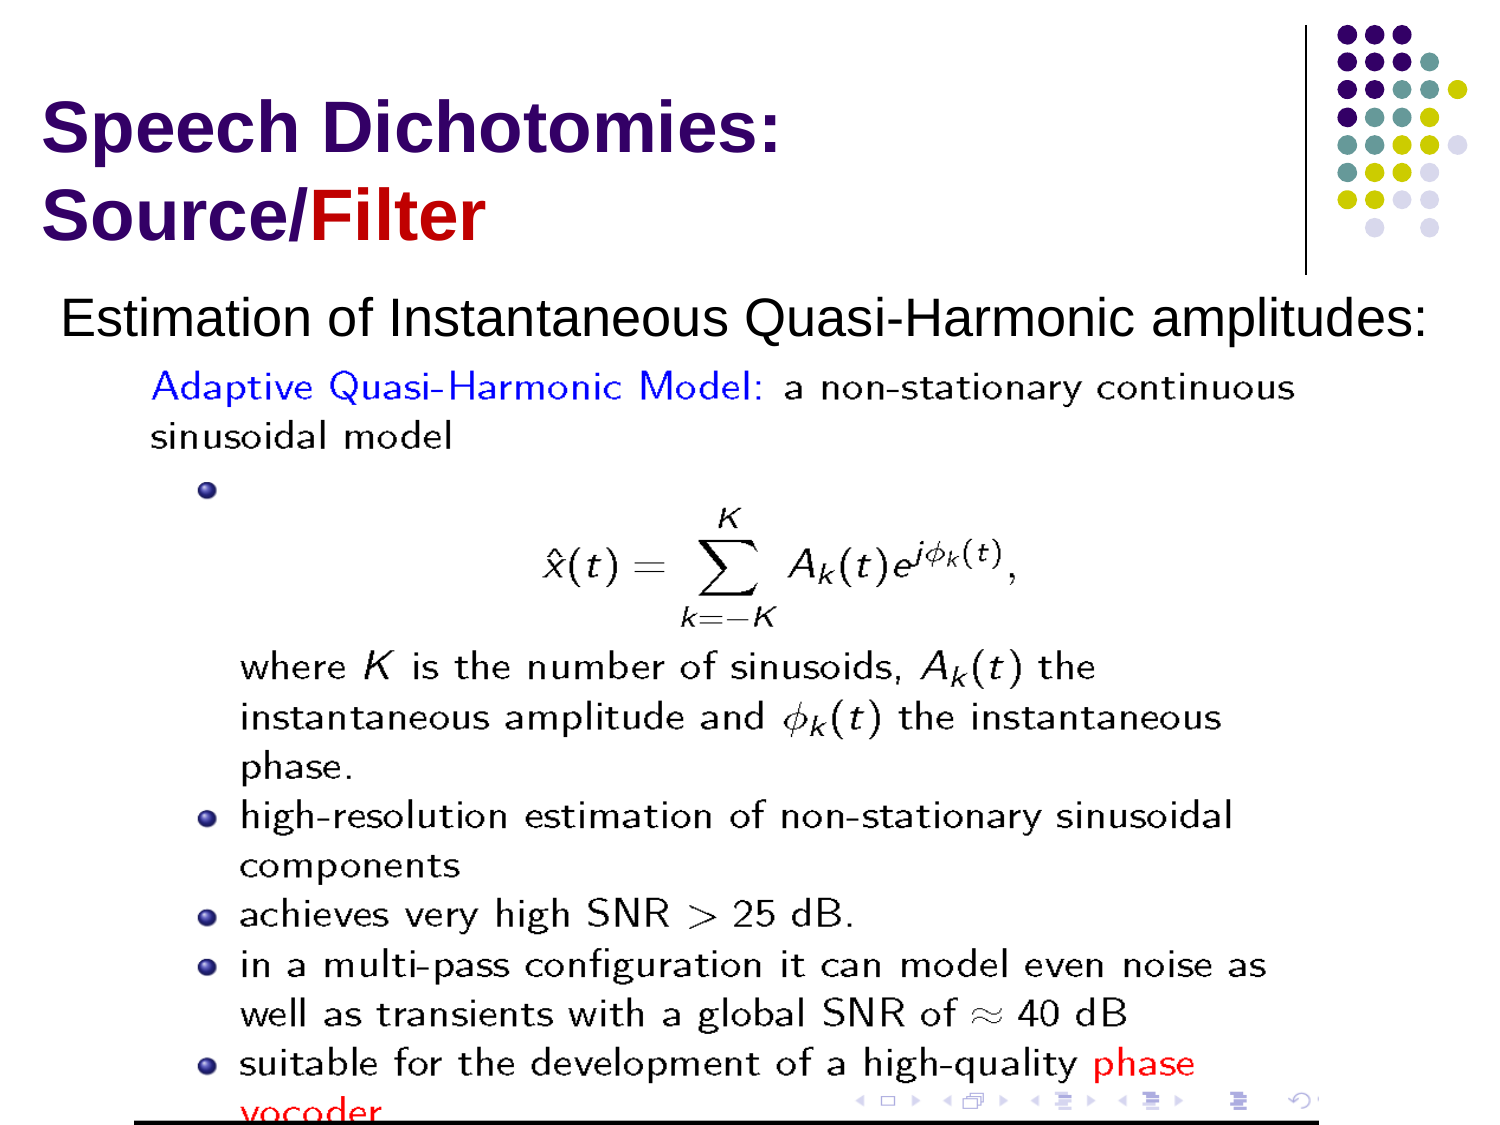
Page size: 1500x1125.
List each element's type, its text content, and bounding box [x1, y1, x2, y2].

text_box Speech Dichotomies: Source/Filter [27, 50, 1265, 263]
picture [134, 361, 1319, 1125]
list Estimation of Instantaneous Quasi-Harmonic amplitudes: [45, 275, 1471, 357]
